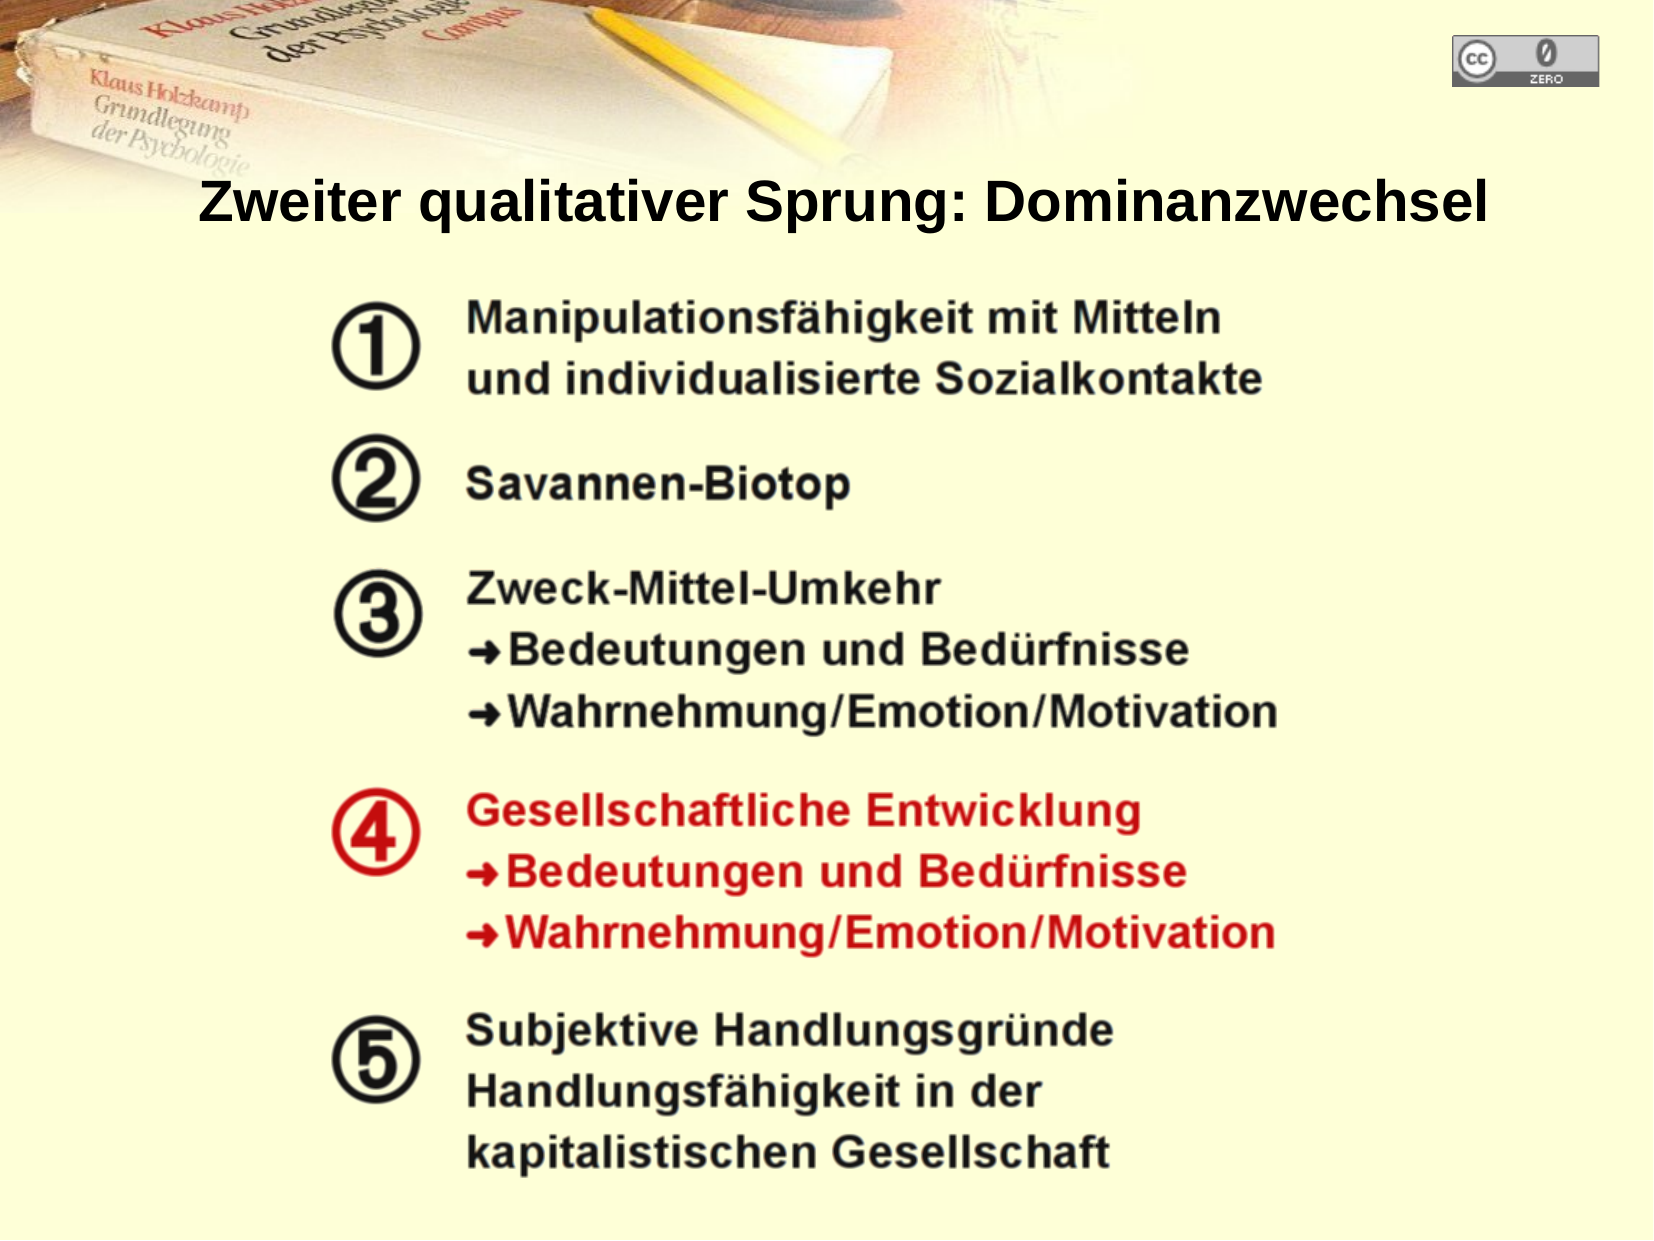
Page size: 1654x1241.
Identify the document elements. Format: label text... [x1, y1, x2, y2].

picture [331, 299, 1277, 1178]
title Zweiter qualitativer Sprung: Dominanzwechsel [82, 124, 1607, 278]
picture [1452, 35, 1600, 87]
picture [0, 0, 1156, 213]
